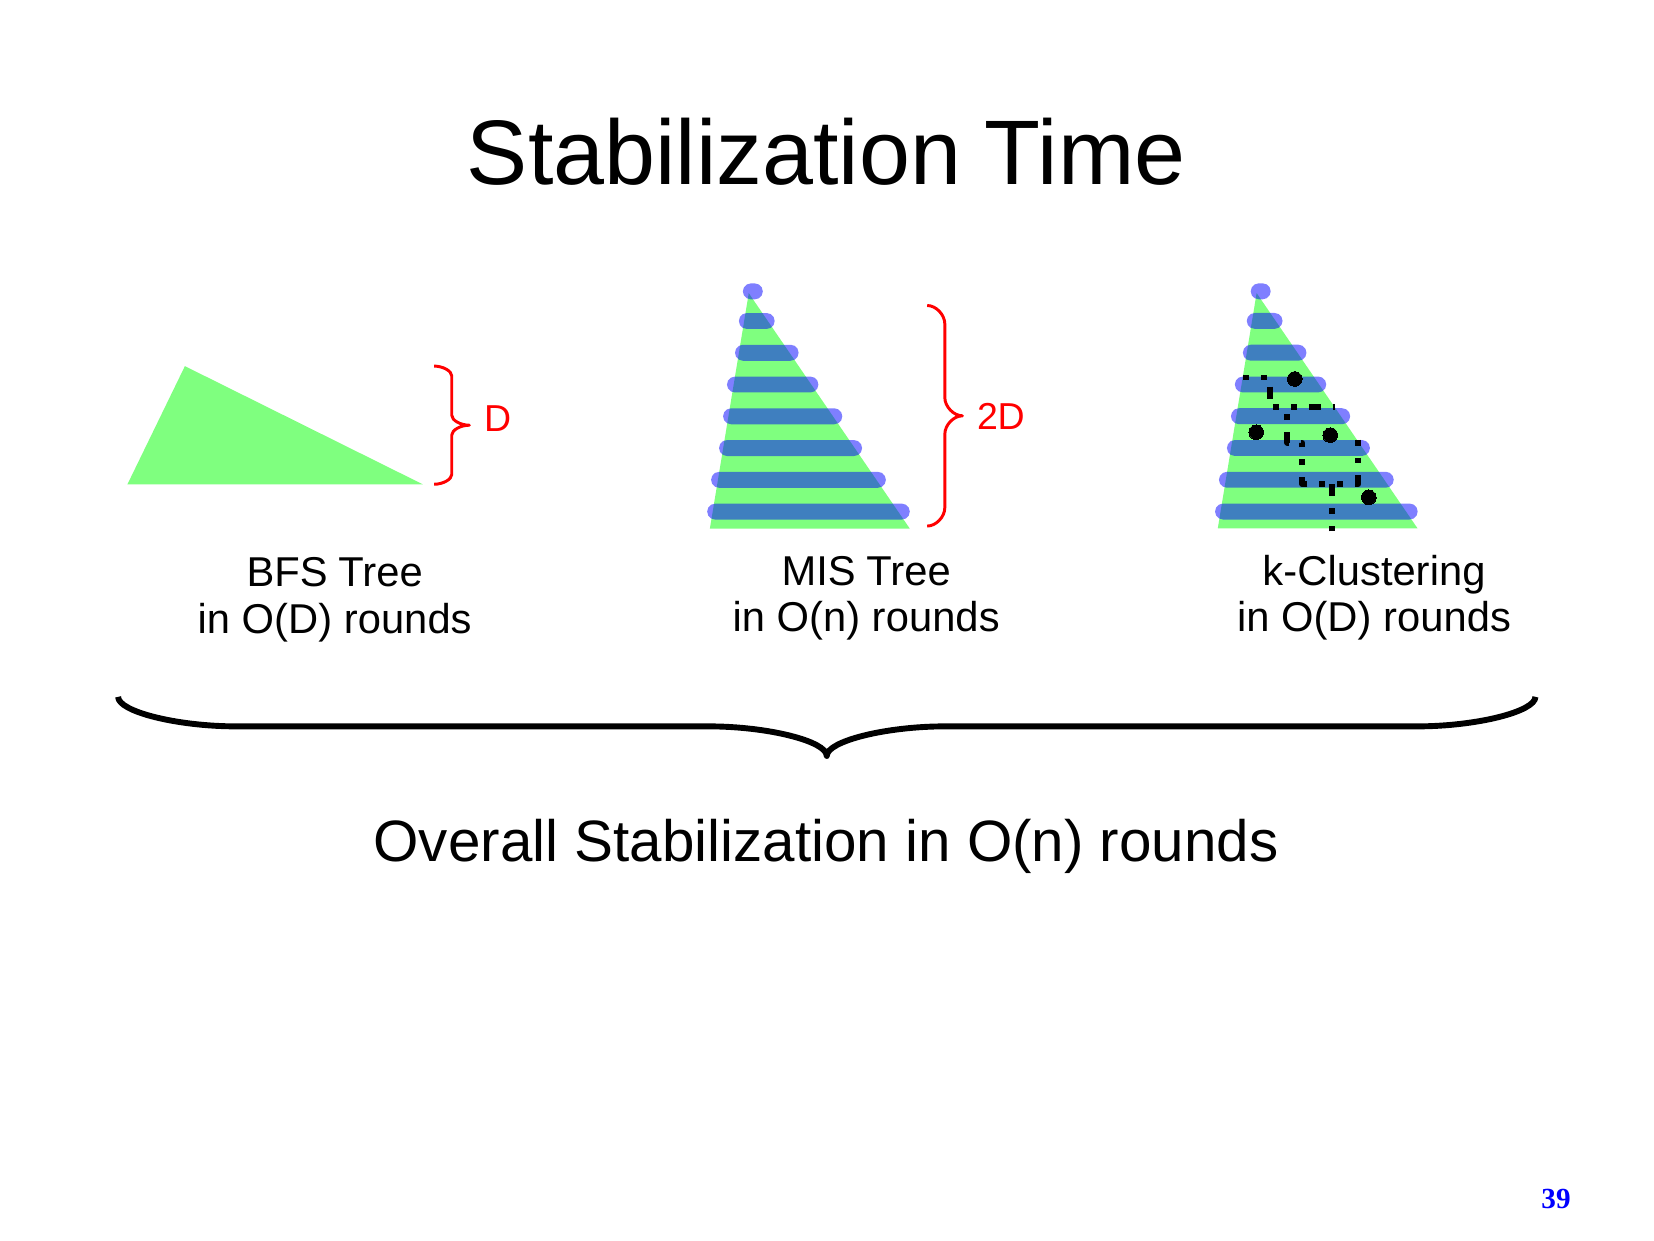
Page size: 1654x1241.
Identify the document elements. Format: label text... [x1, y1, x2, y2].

text_box [707, 283, 910, 529]
text_box k-Clustering in O(D) rounds [1222, 540, 1527, 649]
text_box [1215, 283, 1418, 529]
text_box D [469, 389, 527, 447]
title Stabilization Time [82, 49, 1571, 257]
text_box [127, 366, 423, 485]
text_box BFS Tree in O(D) rounds [182, 541, 487, 650]
text_box 2D [962, 388, 1040, 446]
text_box Overall Stabilization in O(n) rounds [358, 800, 1295, 881]
text_box MIS Tree in O(n) rounds [714, 540, 1019, 649]
